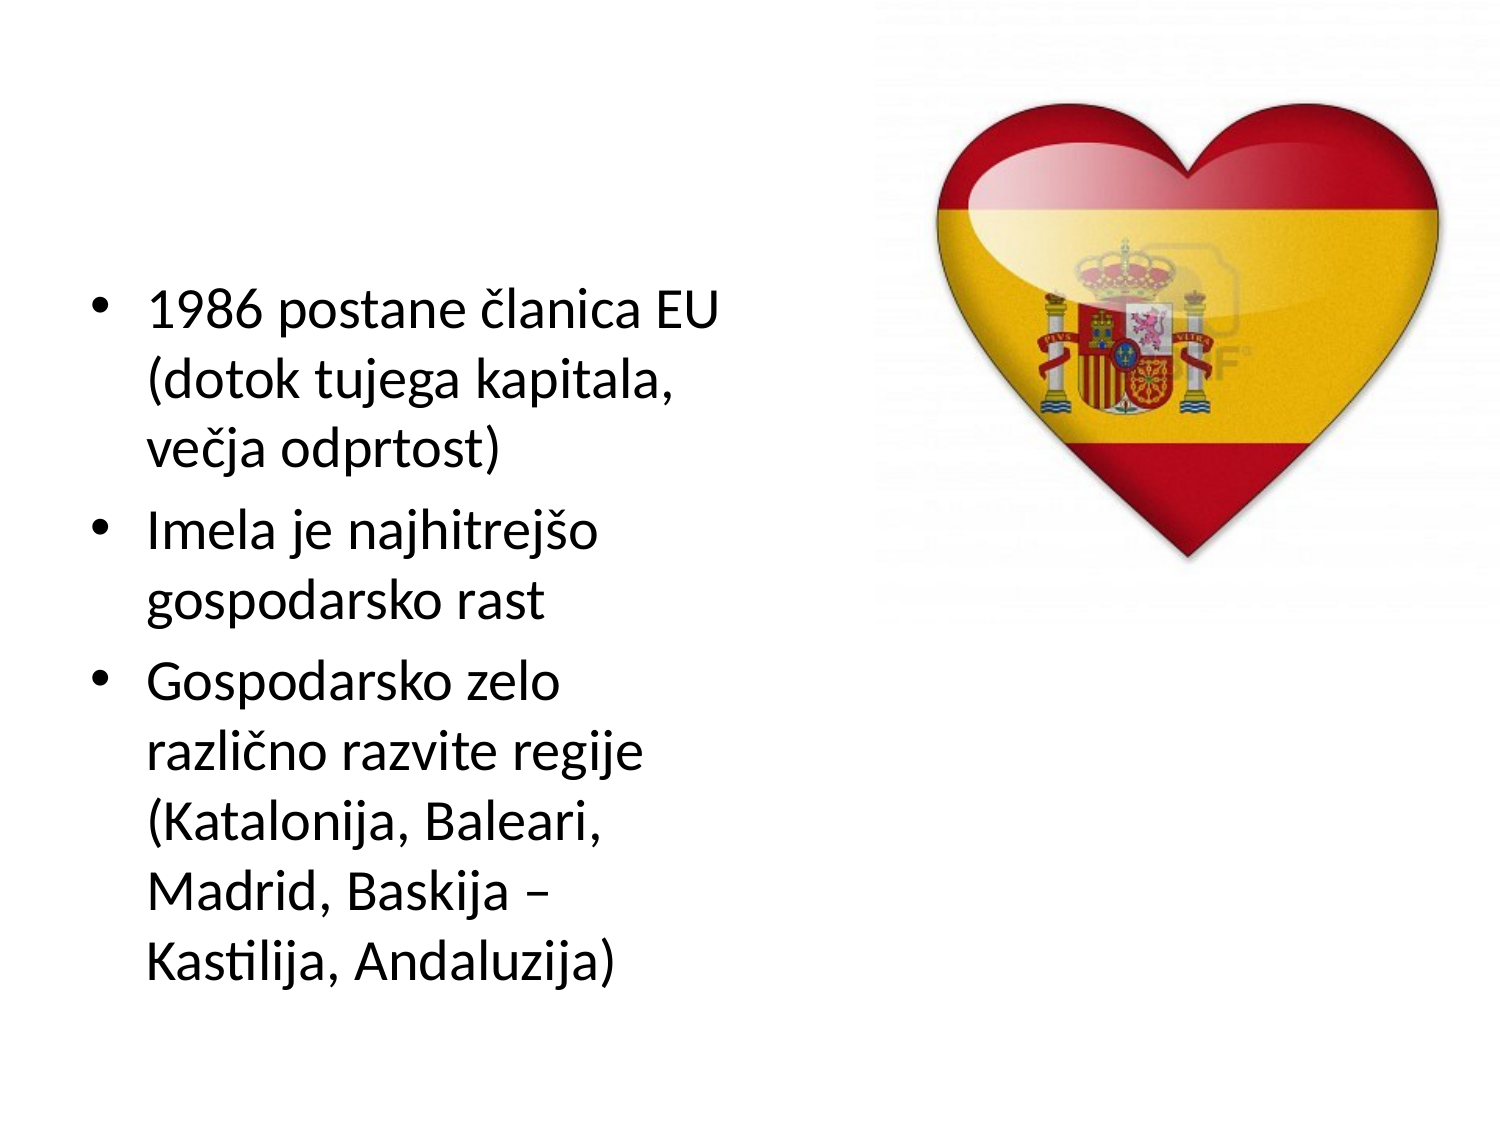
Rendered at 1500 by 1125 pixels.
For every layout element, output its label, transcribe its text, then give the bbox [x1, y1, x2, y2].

list 1986 postane članica EU (dotok tujega kapitala, večja odprtost) Imela je najhitrejšo gospodarsko rast Gospodarsko zelo različno razvite regije (Katalonija, Baleari, Madrid, Baskija – Kastilija, Andaluzija) [75, 262, 738, 1005]
picture [875, 0, 1500, 625]
